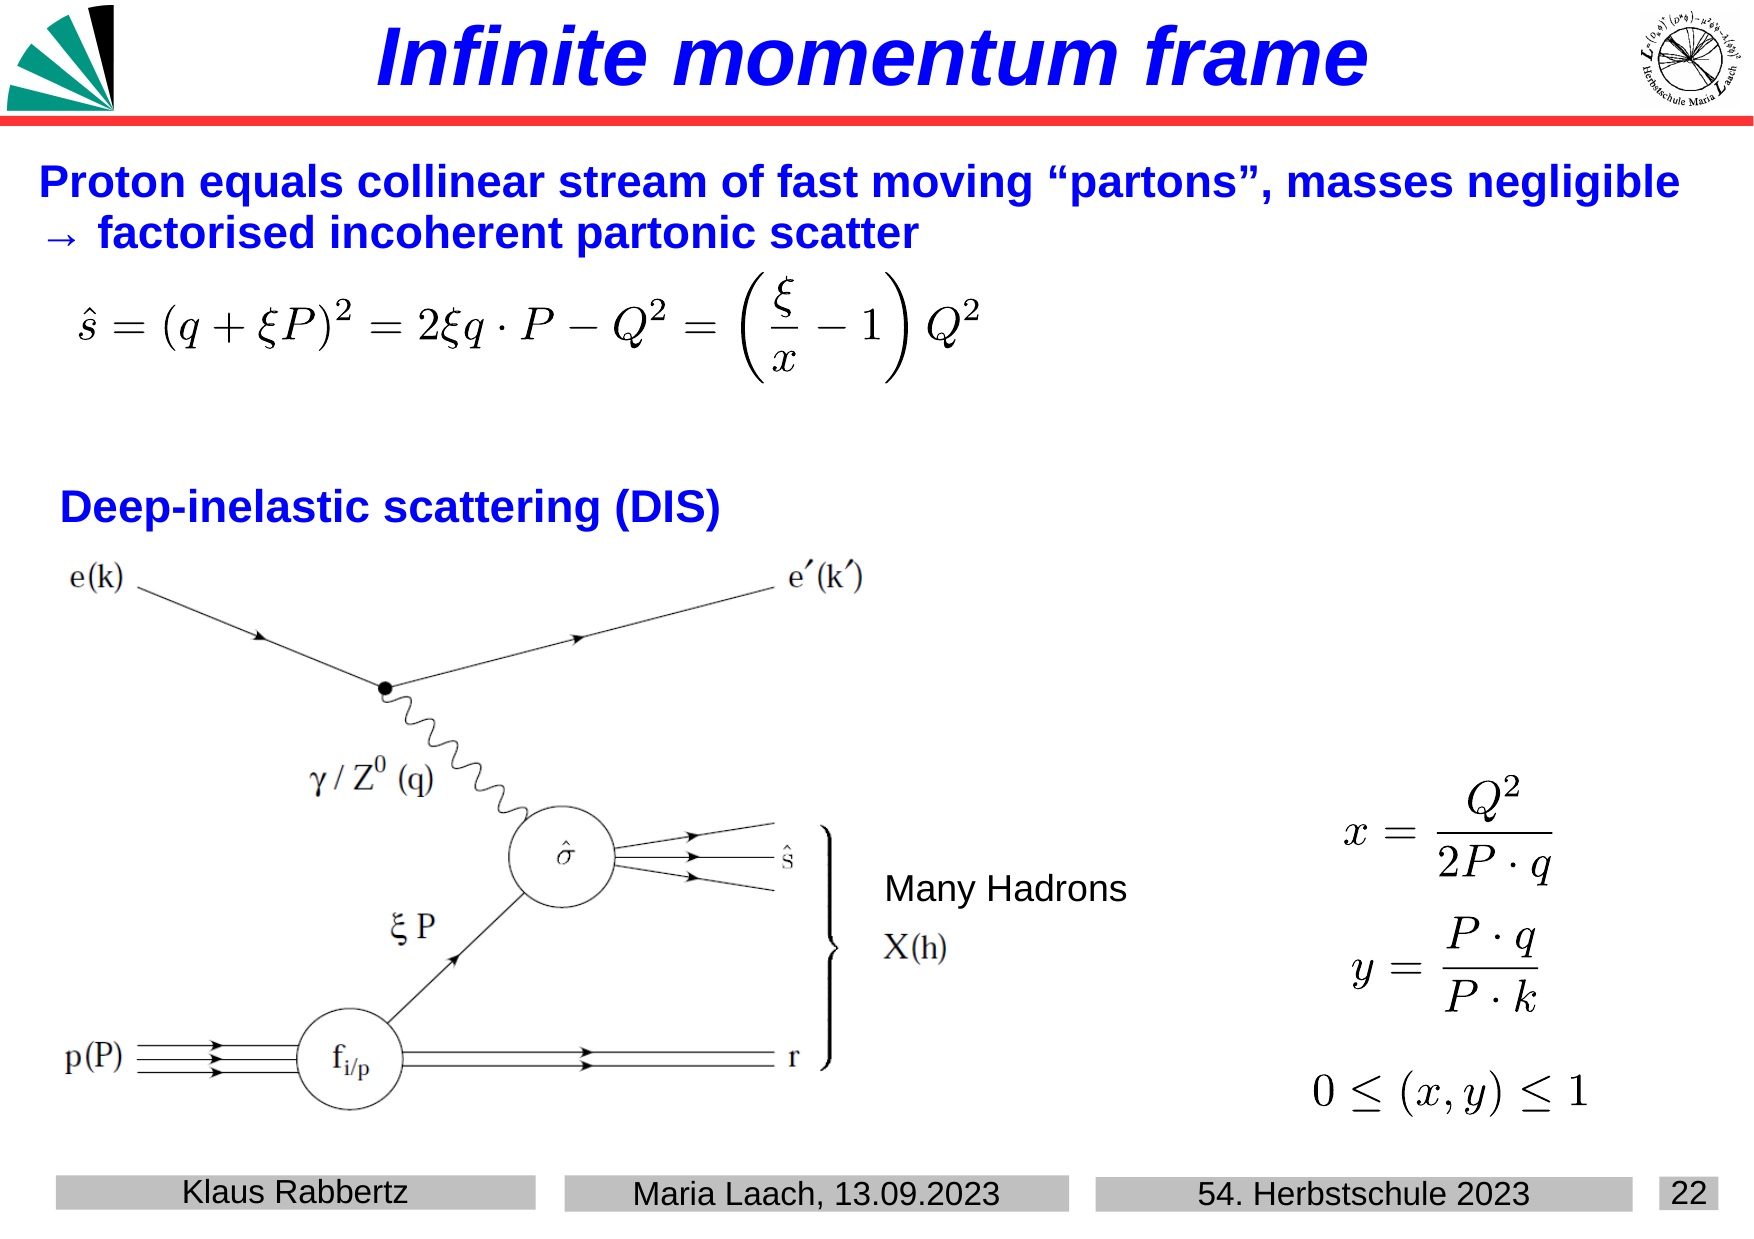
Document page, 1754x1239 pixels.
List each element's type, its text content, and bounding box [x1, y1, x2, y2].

picture [74, 270, 983, 386]
picture [1310, 1068, 1593, 1119]
text_box Many Hadrons [872, 861, 1215, 925]
picture [55, 552, 955, 1119]
title Infinite momentum frame [129, 0, 1617, 114]
picture [1641, 11, 1741, 106]
picture [1350, 916, 1539, 1012]
picture [1342, 775, 1553, 886]
text_box Deep-inelastic scattering (DIS) [47, 475, 748, 549]
picture [7, 5, 114, 112]
text_box Proton equals collinear stream of fast moving “partons”, masses negligible → factorised incoherent partonic scatter [26, 150, 1694, 265]
